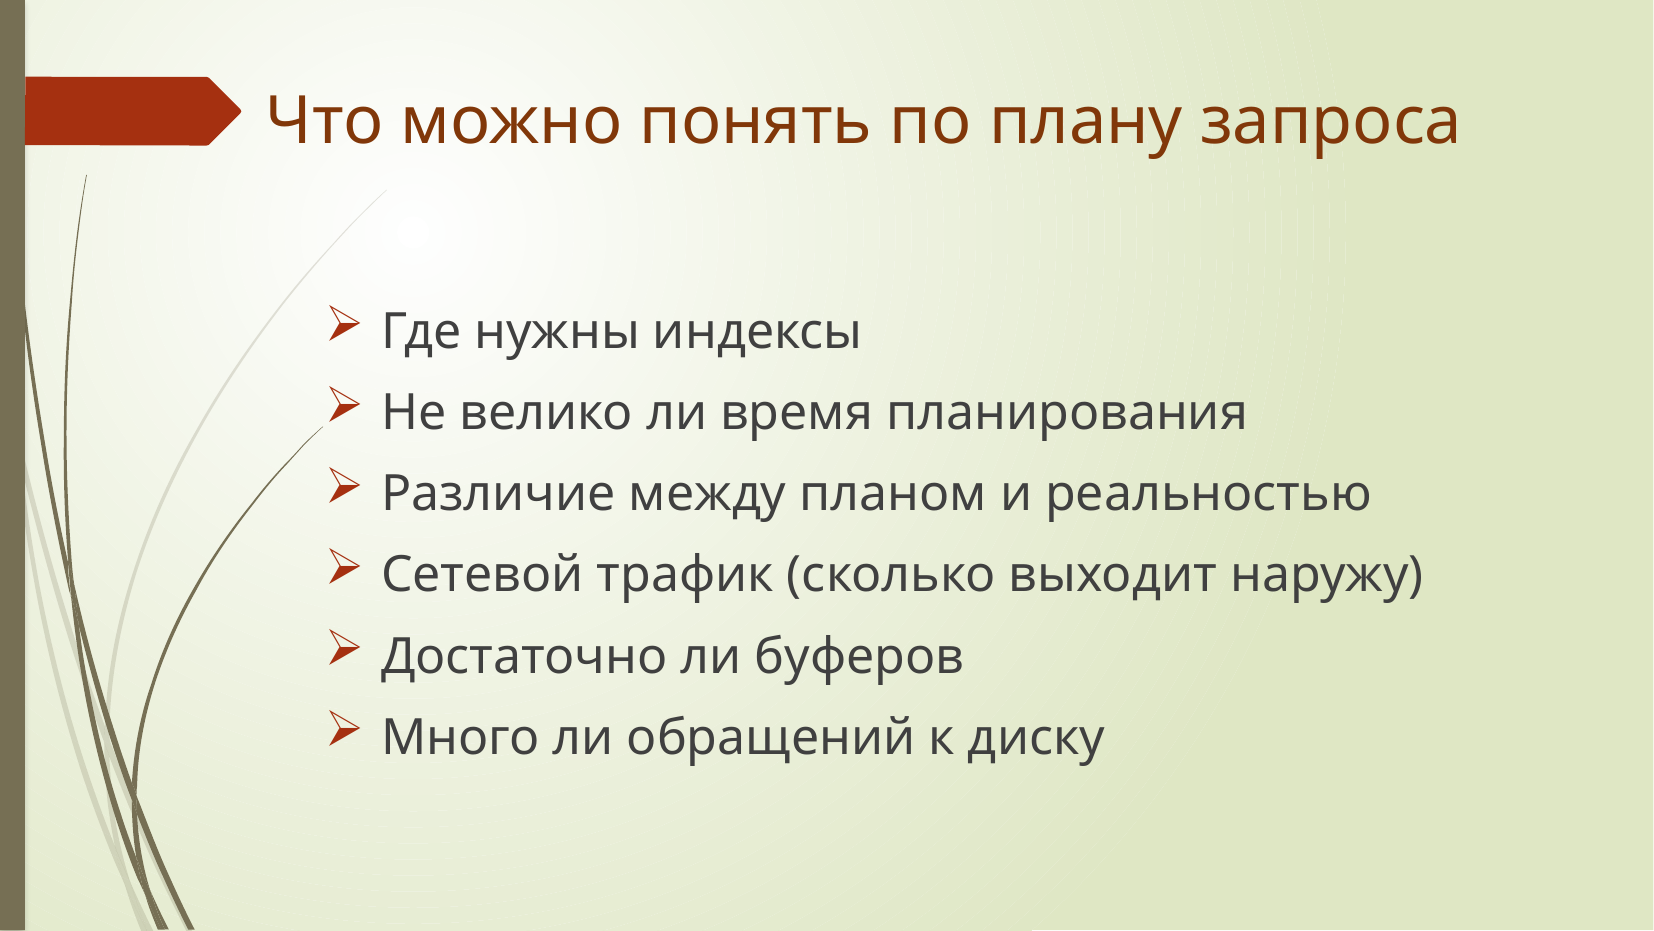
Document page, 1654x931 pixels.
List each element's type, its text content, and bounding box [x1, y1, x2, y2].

title Что можно понять по плану запроса [265, 40, 1561, 196]
text_box Где нужны индексы Не велико ли время планирования Различие между планом и реальностью Сетевой трафик (сколько выходит наружу) Достаточно ли буферов Много ли обращений к диску [324, 295, 1595, 851]
